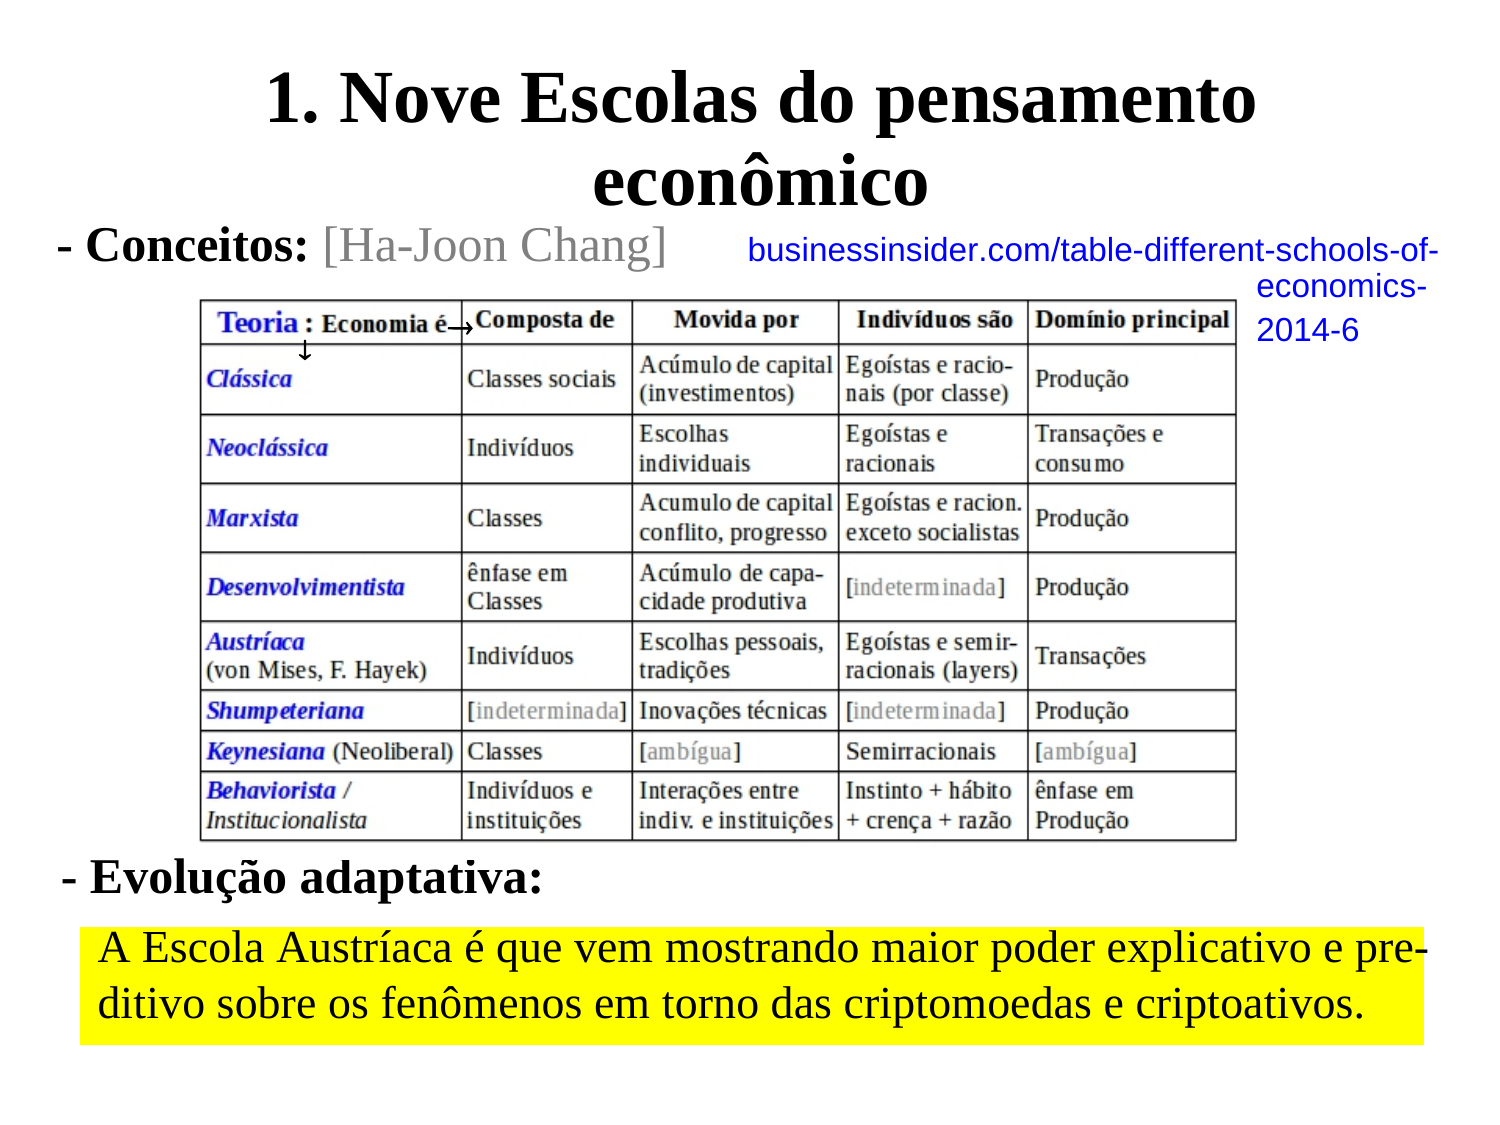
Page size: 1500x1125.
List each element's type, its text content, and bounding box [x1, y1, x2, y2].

text_box ¯ [294, 334, 333, 373]
picture [197, 284, 1248, 860]
text_box ® [443, 309, 482, 351]
title 1. Nove Escolas do pensamento econômico [97, 47, 1426, 229]
text_box - Conceitos: [Ha-Joon Chang] businessinsider.com/table-different-schools-of- economics- 2014-6 - Evolução adaptativa: A Escola Austríaca é que vem mostrando maior poder explicativo e pre-ditivo sobre os fenômenos em torno das criptomoedas e criptoativos. [56, 221, 1442, 1050]
